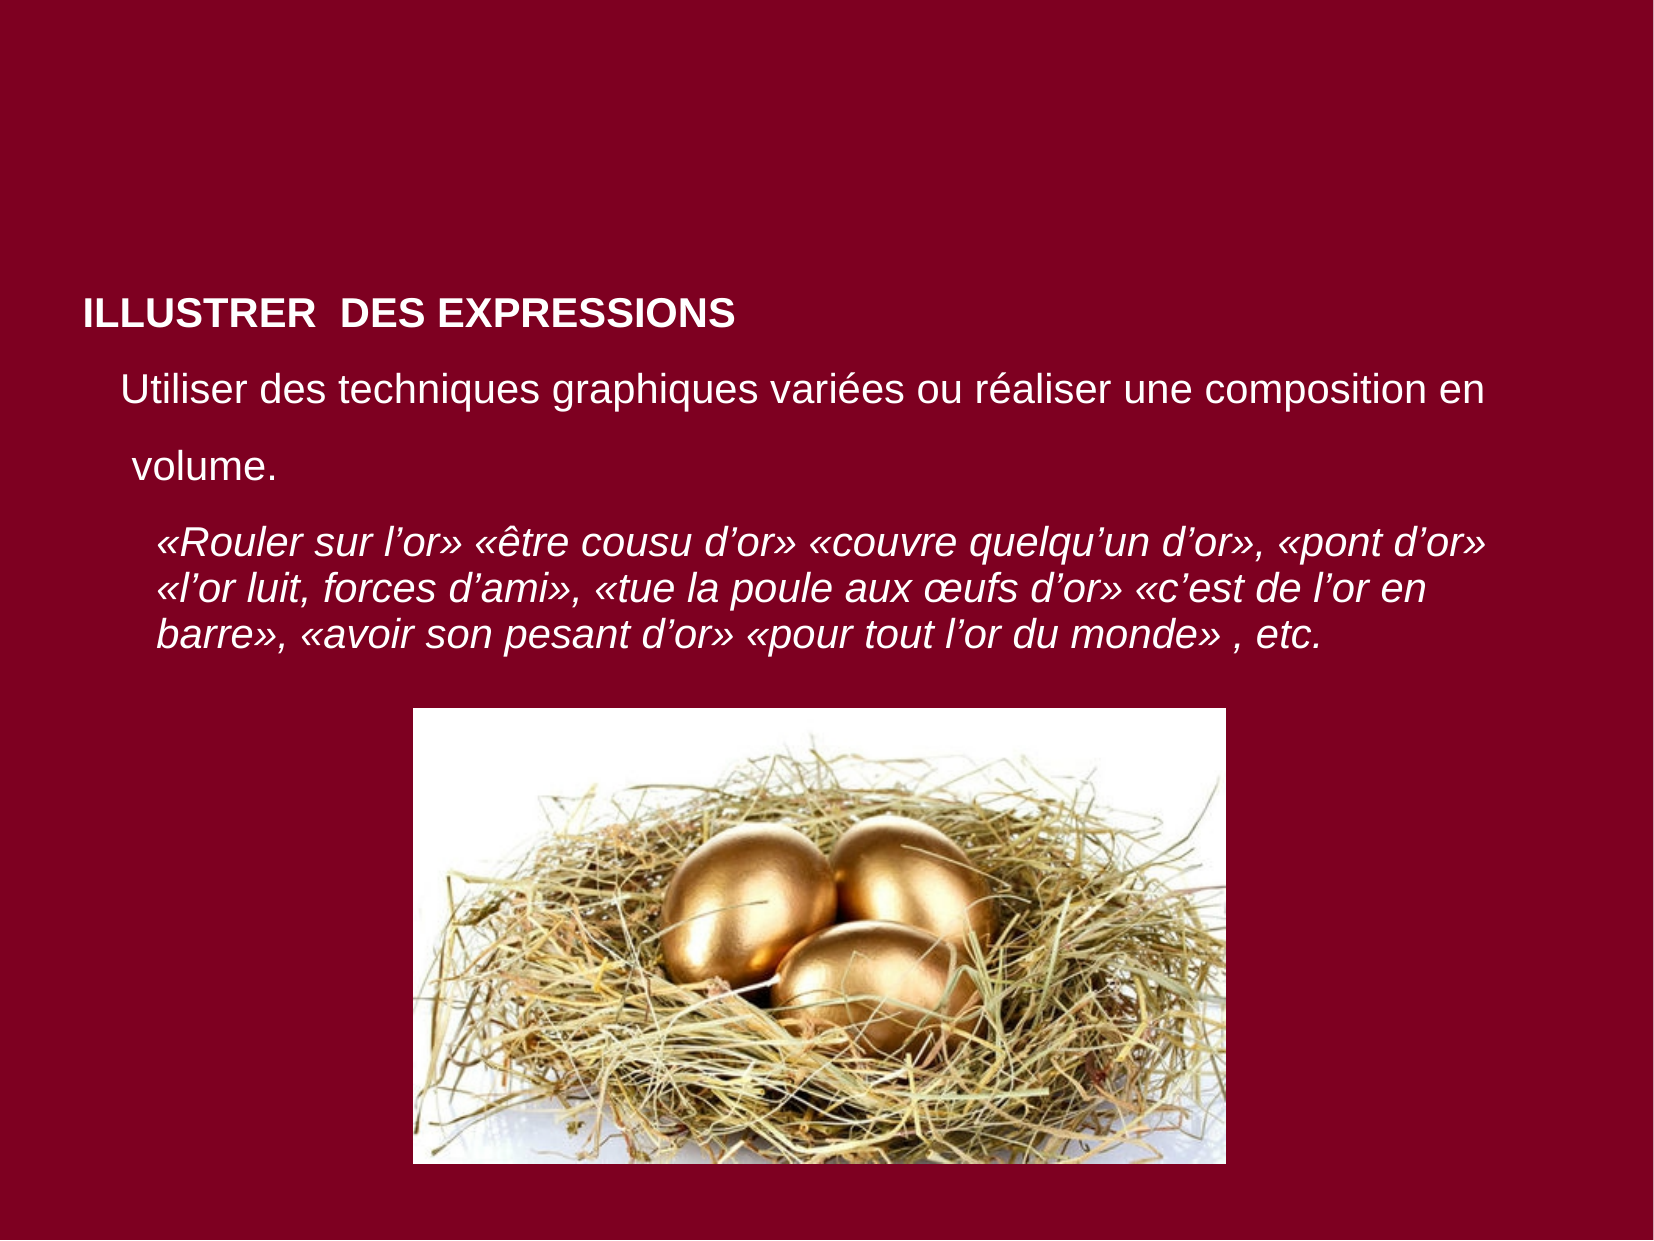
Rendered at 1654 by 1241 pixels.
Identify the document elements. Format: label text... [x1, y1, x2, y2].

picture [413, 708, 1226, 1164]
list ILLUSTRER DES EXPRESSIONS Utiliser des techniques graphiques variées ou réaliser une composition en volume. «Rouler sur l’or» «être cousu d’or» «couvre quelqu’un d’or», «pont d’or» «l’or luit, forces d’ami», «tue la poule aux œufs d’or» «c’est de l’or en barre», «avoir son pesant d’or» «pour tout l’or du monde» , etc. [82, 290, 1571, 1010]
